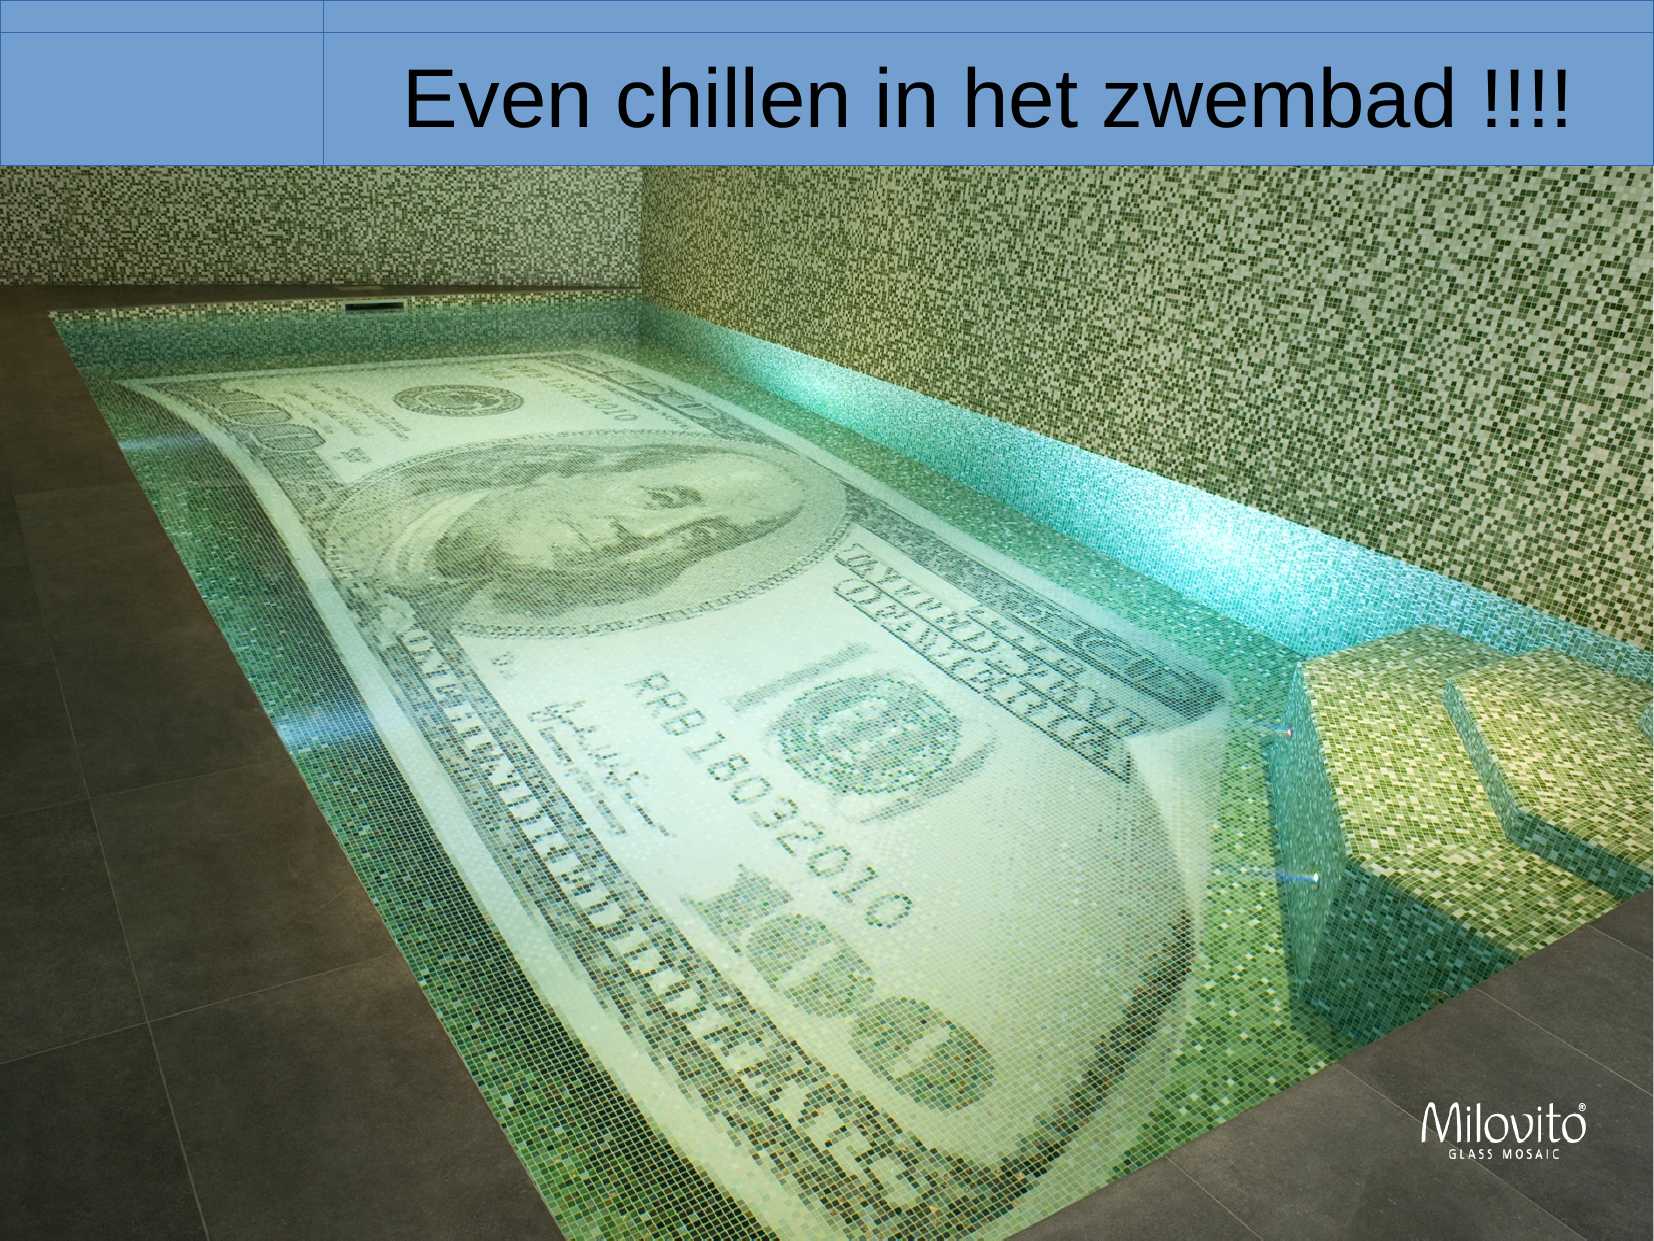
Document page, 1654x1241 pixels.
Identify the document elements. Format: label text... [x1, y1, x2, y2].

text_box Even chillen in het zwembad !!!! [0, 0, 1654, 166]
picture [0, 165, 1654, 1241]
